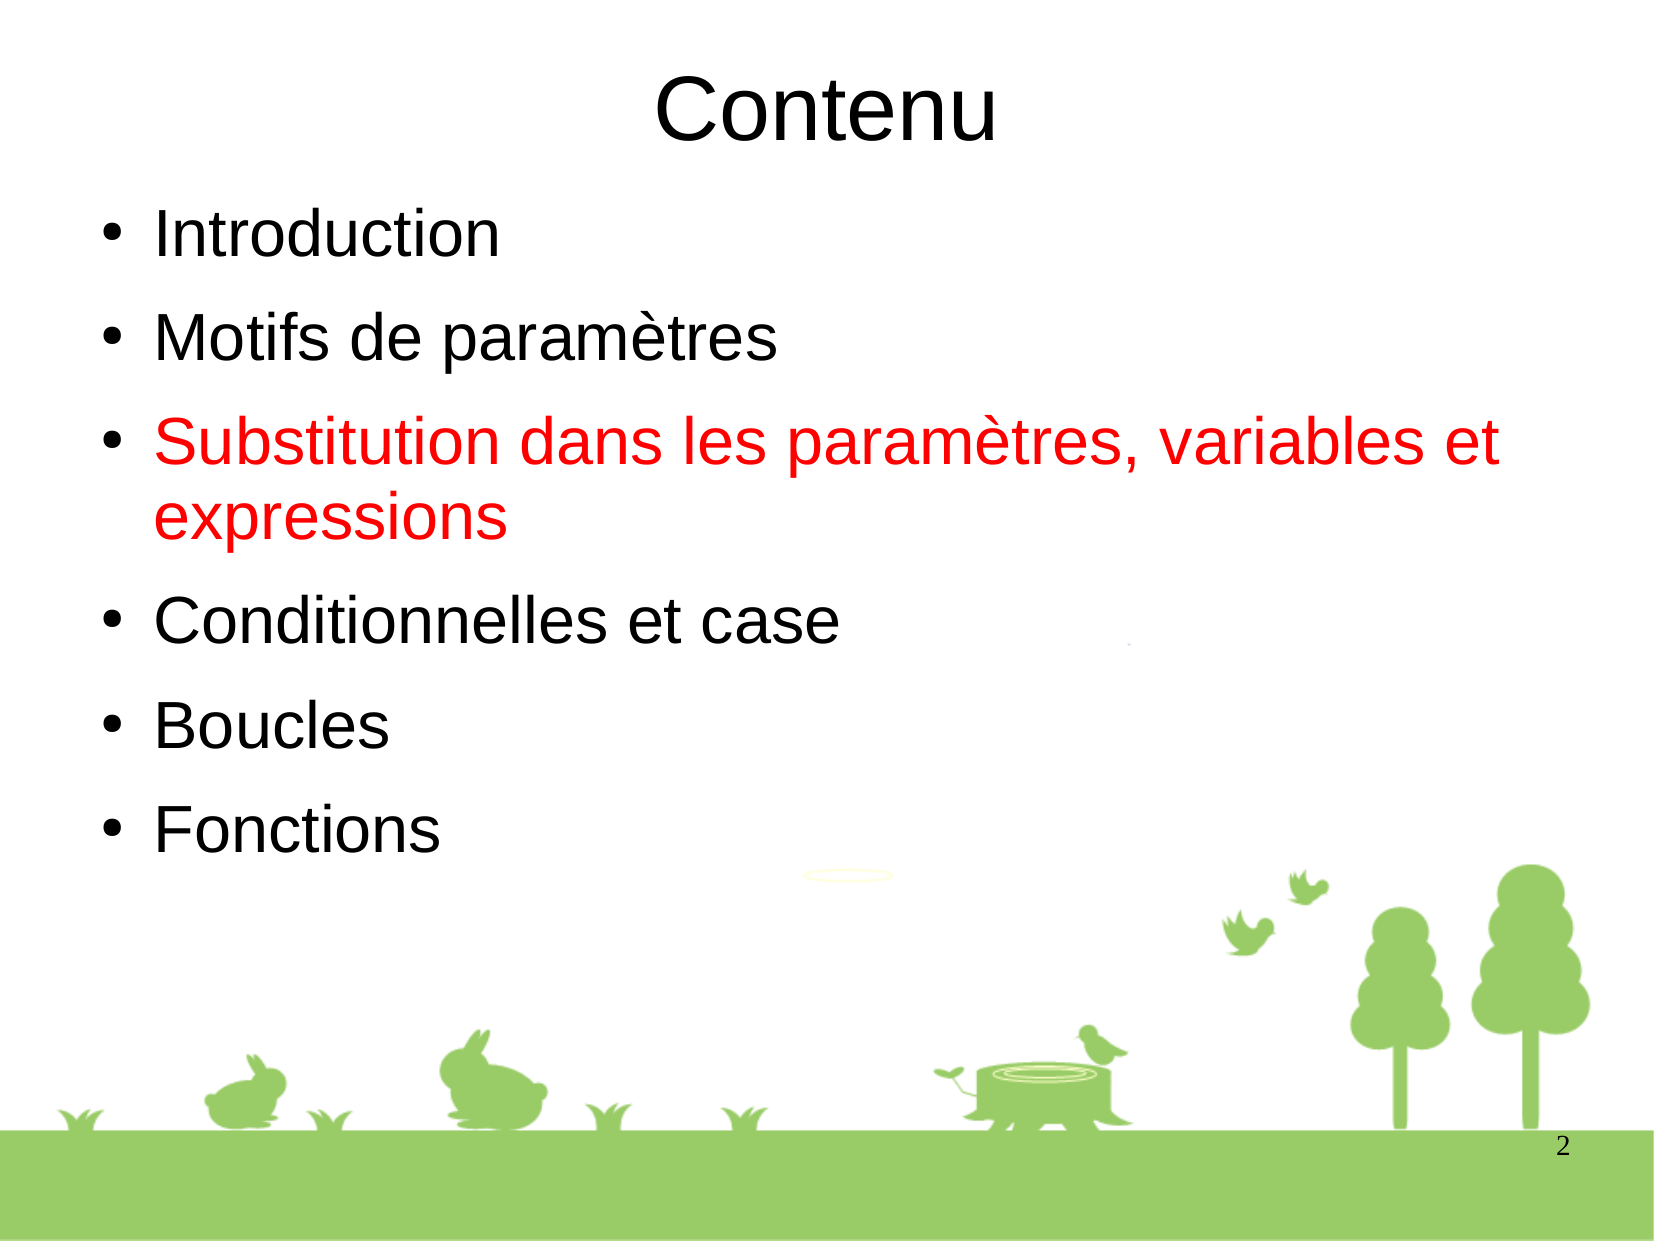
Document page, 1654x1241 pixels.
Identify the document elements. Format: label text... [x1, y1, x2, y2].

title Contenu [11, 5, 1642, 213]
list Introduction Motifs de paramètres Substitution dans les paramètres, variables et expressions Conditionnelles et case Boucles Fonctions [82, 195, 1538, 916]
picture [0, 0, 1654, 1241]
